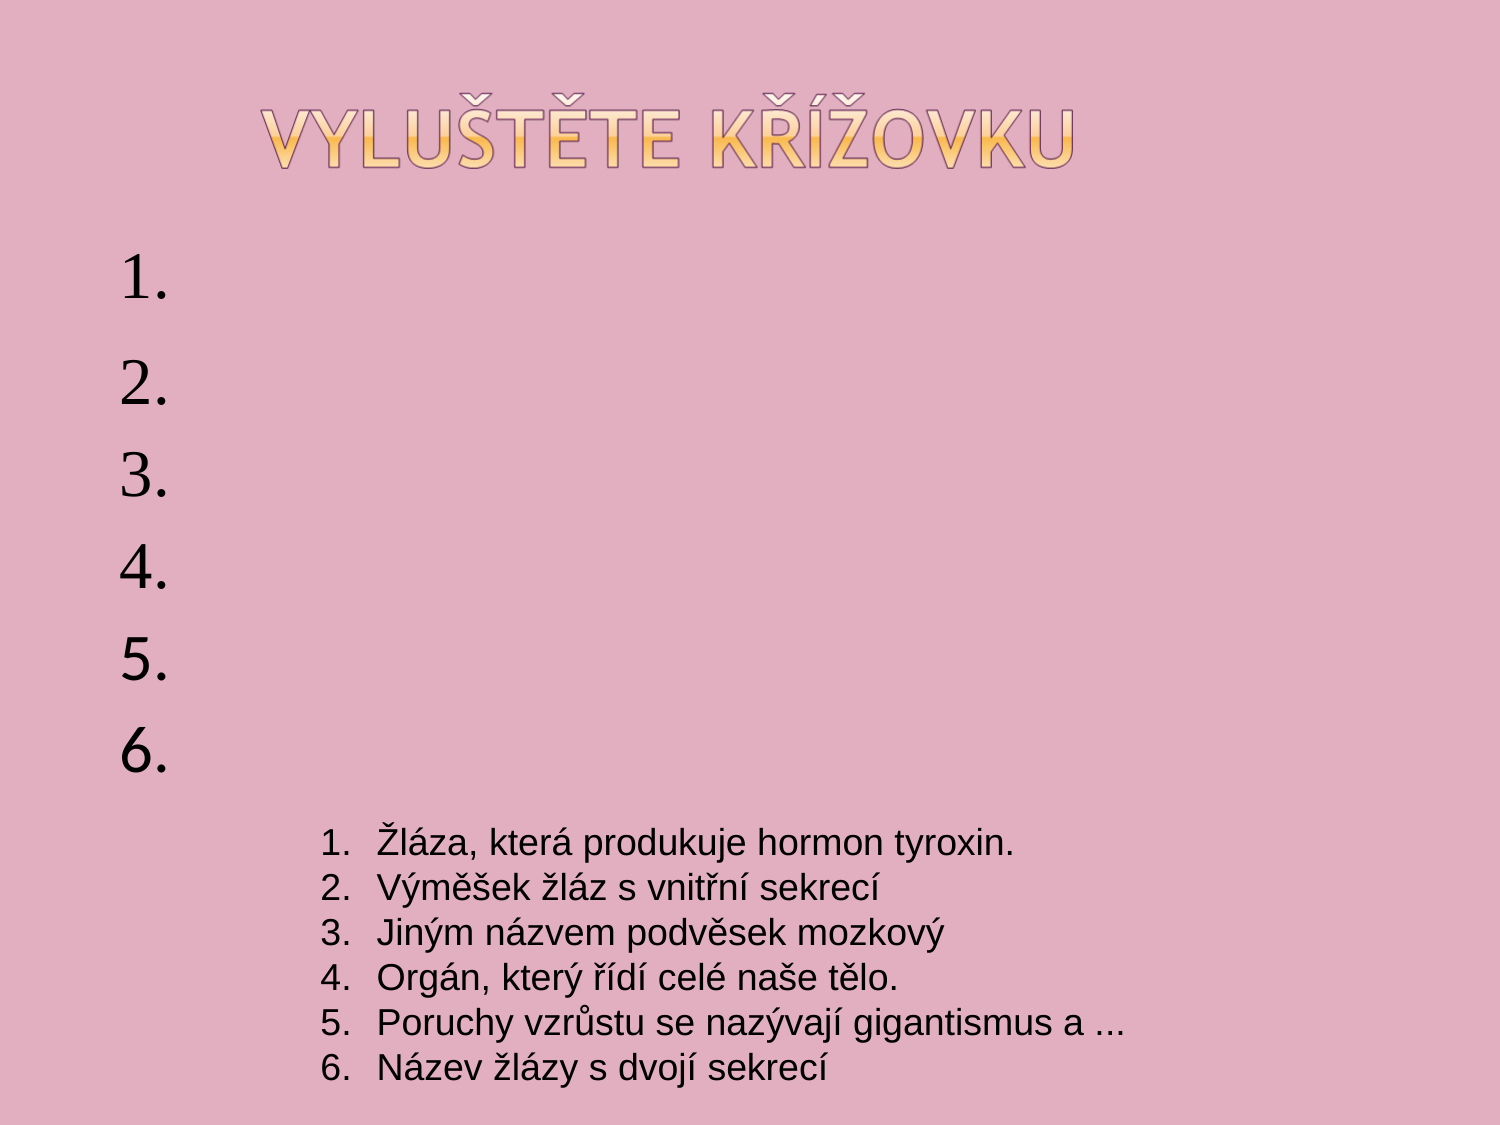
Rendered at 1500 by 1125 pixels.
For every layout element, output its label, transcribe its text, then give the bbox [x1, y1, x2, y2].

table_header [704, 220, 778, 326]
table_cell [630, 418, 704, 510]
table_cell [926, 602, 1000, 694]
table_cell 2. [112, 326, 186, 418]
table_cell [852, 326, 926, 418]
table_cell [1074, 418, 1148, 510]
table_header [1000, 220, 1074, 326]
table_header [778, 220, 852, 326]
table_header [1074, 220, 1148, 326]
table_cell [630, 510, 704, 602]
table_cell [1074, 510, 1148, 602]
table_cell [778, 694, 852, 786]
table_cell [555, 602, 630, 694]
table_cell [1148, 510, 1222, 602]
table_cell [704, 602, 778, 694]
table_cell [1000, 510, 1074, 602]
table_cell [334, 326, 408, 418]
text_box Žláza, která produkuje hormon tyroxin. Výměšek žláz s vnitřní sekrecí Jiným názvem podvěsek mozkový Orgán, který řídí celé naše tělo. Poruchy vzrůstu se nazývají gigantismus a ... Název žlázy s dvojí sekrecí [305, 810, 1142, 1097]
table_header [186, 220, 260, 326]
table_cell [186, 326, 260, 418]
table_cell [1000, 418, 1074, 510]
table_cell [334, 602, 408, 694]
table_cell [186, 694, 260, 786]
table_cell [1148, 694, 1222, 786]
table_cell [334, 418, 408, 510]
table_cell [852, 694, 926, 786]
table_cell [408, 602, 482, 694]
table_cell [408, 326, 482, 418]
table_cell [704, 694, 778, 786]
table_header [408, 220, 482, 326]
table_cell [1074, 602, 1148, 694]
table_cell [408, 510, 482, 602]
table_cell [1000, 694, 1074, 786]
table_cell [852, 418, 926, 510]
table_header [555, 220, 630, 326]
table_header [926, 220, 1000, 326]
table_cell [778, 326, 852, 418]
table_cell [704, 510, 778, 602]
table_cell [408, 694, 482, 786]
table_cell [704, 418, 778, 510]
text_box [75, 53, 1264, 234]
table_cell [555, 510, 630, 602]
table_cell [482, 510, 555, 602]
table_cell 3. [112, 418, 186, 510]
table_cell [1148, 418, 1222, 510]
table_cell [1000, 326, 1074, 418]
table_header [260, 220, 334, 326]
table_cell [260, 418, 334, 510]
table_cell [334, 510, 408, 602]
table_header 1. [112, 220, 186, 326]
table_cell [1148, 326, 1222, 418]
table_cell 6. [112, 694, 186, 786]
table_cell [482, 602, 555, 694]
table_cell [1148, 602, 1222, 694]
table_cell [555, 694, 630, 786]
table_header [630, 220, 704, 326]
table_header [1148, 220, 1222, 326]
table_cell [260, 602, 334, 694]
table_cell [778, 418, 852, 510]
table_cell [926, 418, 1000, 510]
table_header [334, 220, 408, 326]
table_cell [186, 510, 260, 602]
table_cell [926, 510, 1000, 602]
table_cell [186, 602, 260, 694]
table_cell [704, 326, 778, 418]
table_cell [852, 602, 926, 694]
table_cell [1074, 694, 1148, 786]
table_cell [186, 418, 260, 510]
table_cell 4. [112, 510, 186, 602]
table_cell [260, 326, 334, 418]
table_cell [555, 326, 630, 418]
table_cell [260, 694, 334, 786]
table_cell 5. [112, 602, 186, 694]
table_cell [852, 510, 926, 602]
table_cell [630, 694, 704, 786]
table_cell [630, 602, 704, 694]
table_cell [630, 326, 704, 418]
table_cell [408, 418, 482, 510]
table_cell [1074, 326, 1148, 418]
table_cell [482, 418, 555, 510]
table_header [852, 220, 926, 326]
table_cell [778, 510, 852, 602]
table_cell [555, 418, 630, 510]
table_header [482, 220, 555, 326]
table_cell [926, 694, 1000, 786]
table_cell [1000, 602, 1074, 694]
table_cell [260, 510, 334, 602]
table_cell [482, 326, 555, 418]
table_cell [778, 602, 852, 694]
table_cell [334, 694, 408, 786]
table_cell [482, 694, 555, 786]
table_cell [926, 326, 1000, 418]
